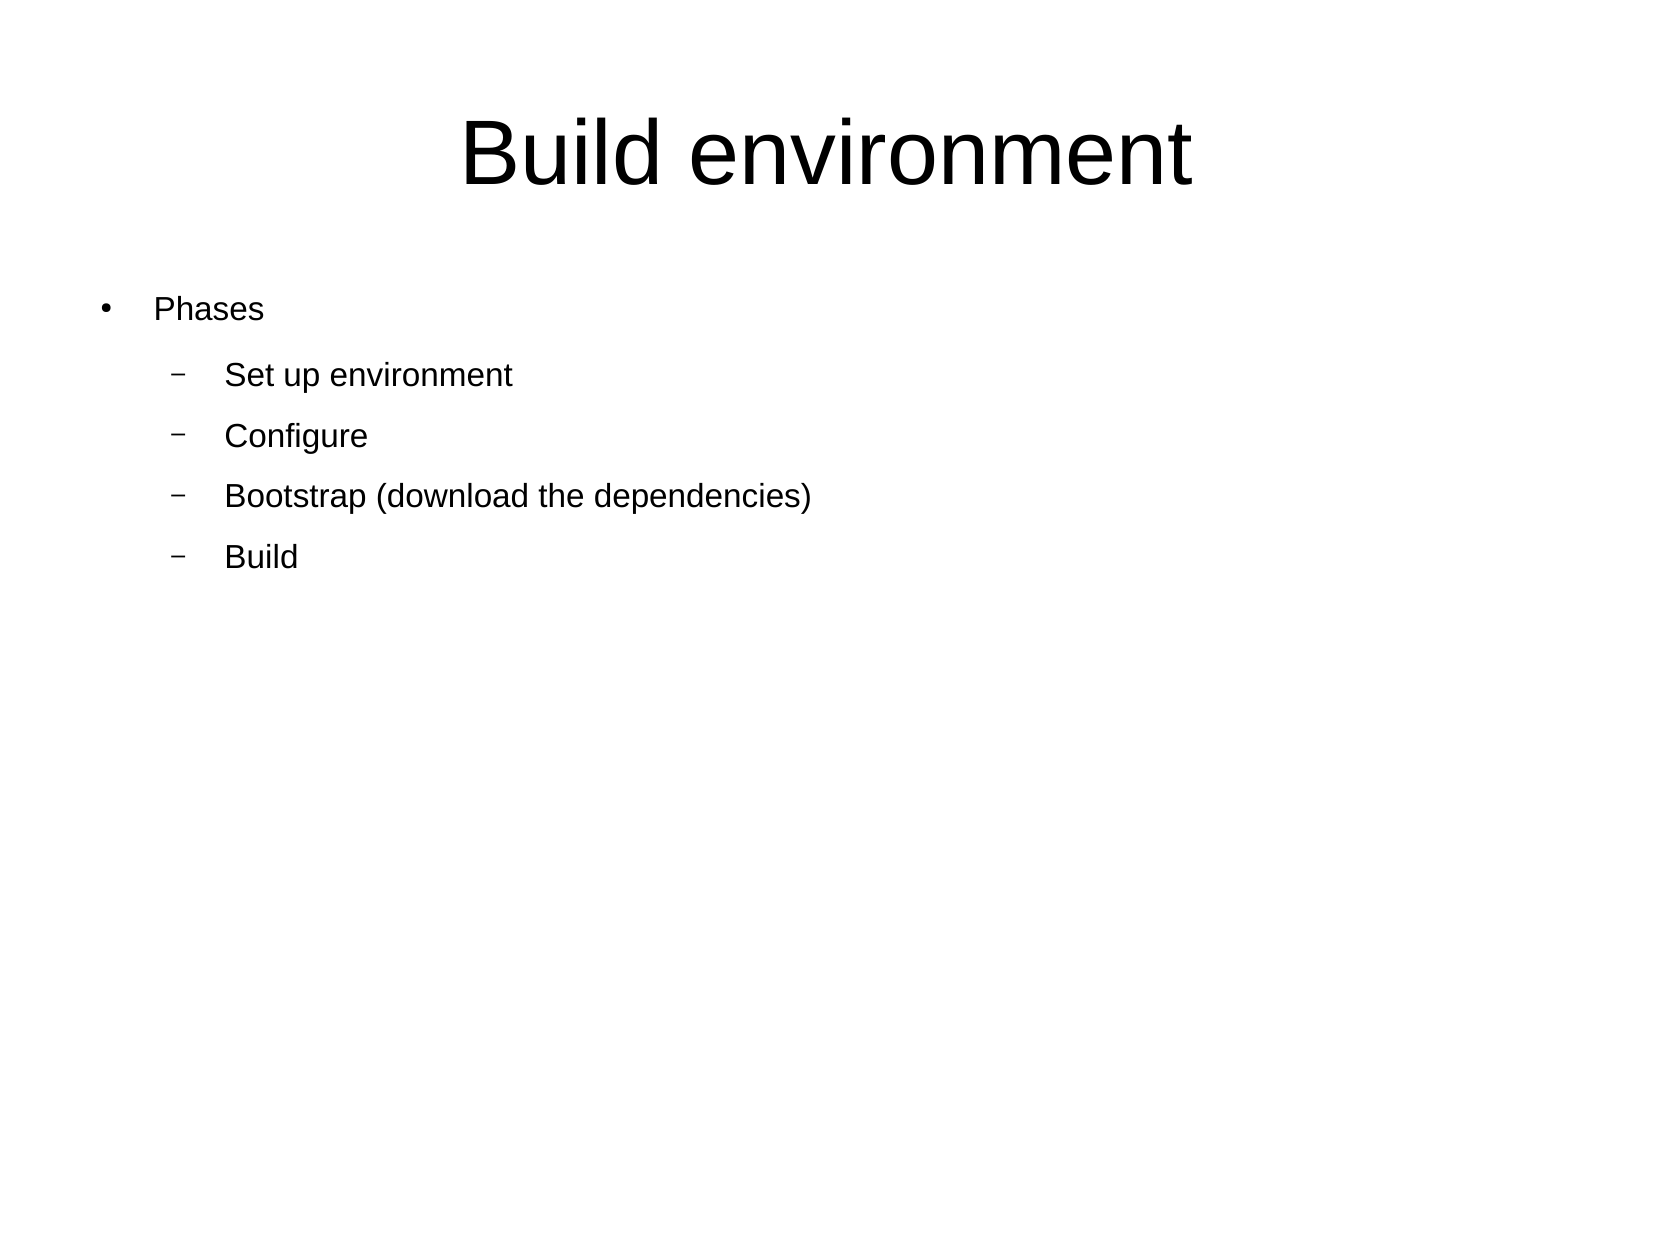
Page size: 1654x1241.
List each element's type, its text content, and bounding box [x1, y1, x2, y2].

list Phases Set up environment Configure Bootstrap (download the dependencies) Build [82, 290, 1571, 1109]
title Build environment [82, 49, 1571, 257]
